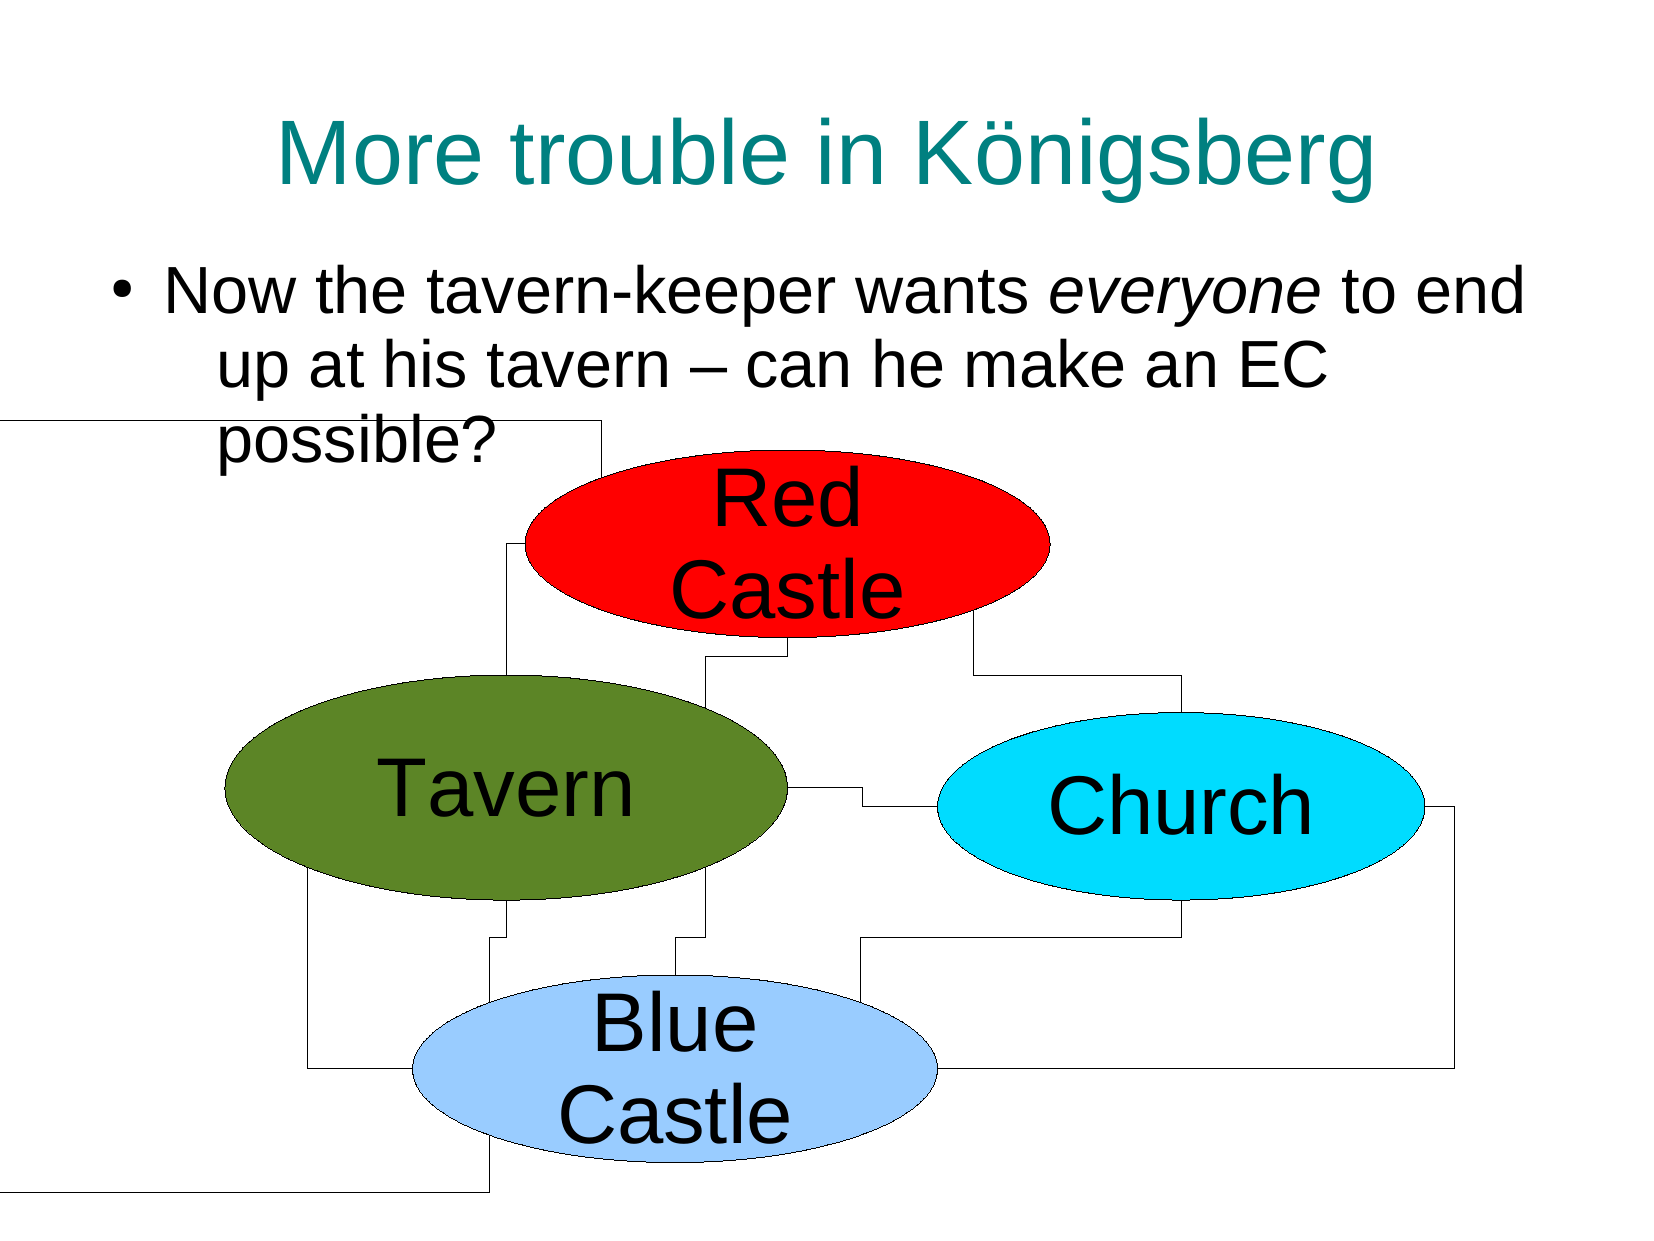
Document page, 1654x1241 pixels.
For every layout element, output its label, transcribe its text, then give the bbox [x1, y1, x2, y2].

text_box Church [937, 712, 1425, 901]
text_box Tavern [224, 675, 788, 901]
title More trouble in Königsberg [82, 49, 1571, 257]
list Now the tavern-keeper wants everyone to end up at his tavern – can he make an EC possible? [75, 252, 1564, 451]
text_box Blue Castle [412, 975, 938, 1163]
list Now the tavern-keeper wants everyone to end up at his tavern – can he make an EC possible? [75, 421, 601, 451]
text_box Red Castle [525, 450, 1051, 638]
